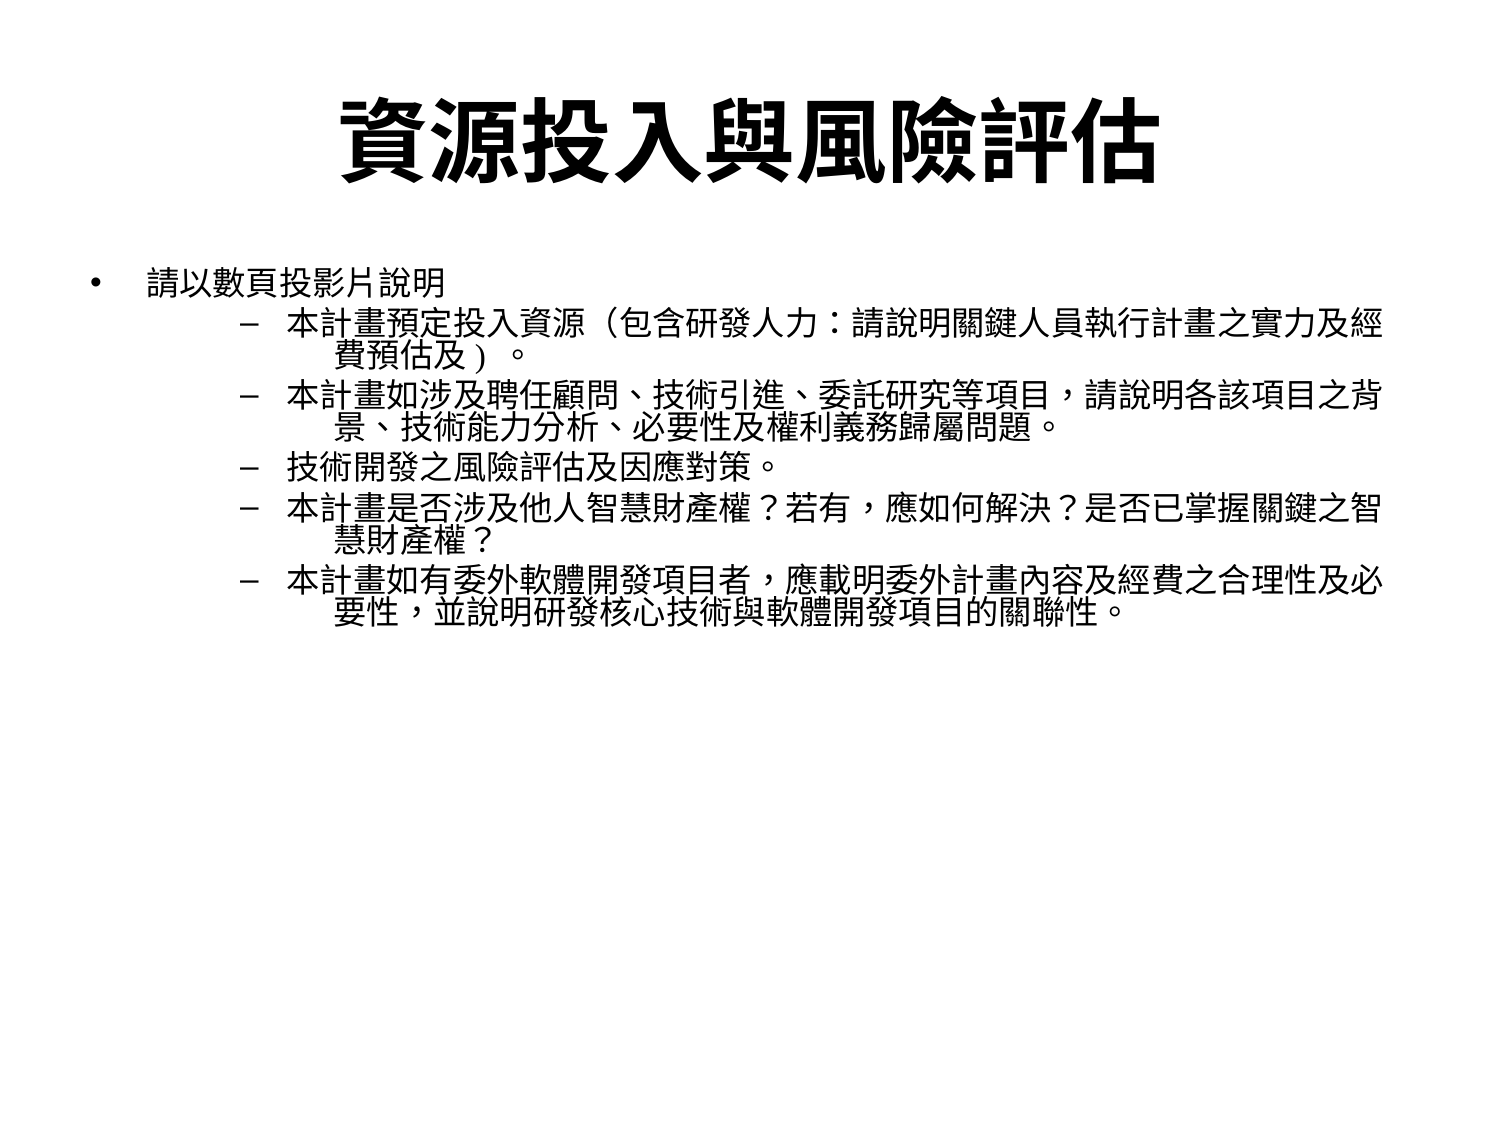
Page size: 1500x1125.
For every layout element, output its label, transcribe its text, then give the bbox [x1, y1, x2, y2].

title 資源投入與風險評估 [75, 45, 1426, 233]
list 請以數頁投影片說明 本計畫預定投入資源（包含研發人力：請說明關鍵人員執行計畫之實力及經費預估及) 。 本計畫如涉及聘任顧問、技術引進、委託研究等項目，請說明各該項目之背景、技術能力分析、必要性及權利義務歸屬問題。 技術開發之風險評估及因應對策。 本計畫是否涉及他人智慧財產權？若有，應如何解決？是否已掌握關鍵之智慧財產權？ 本計畫如有委外軟體開發項目者，應載明委外計畫內容及經費之合理性及必要性，並說明研發核心技術與軟體開發項目的關聯性。 [75, 262, 1426, 1005]
